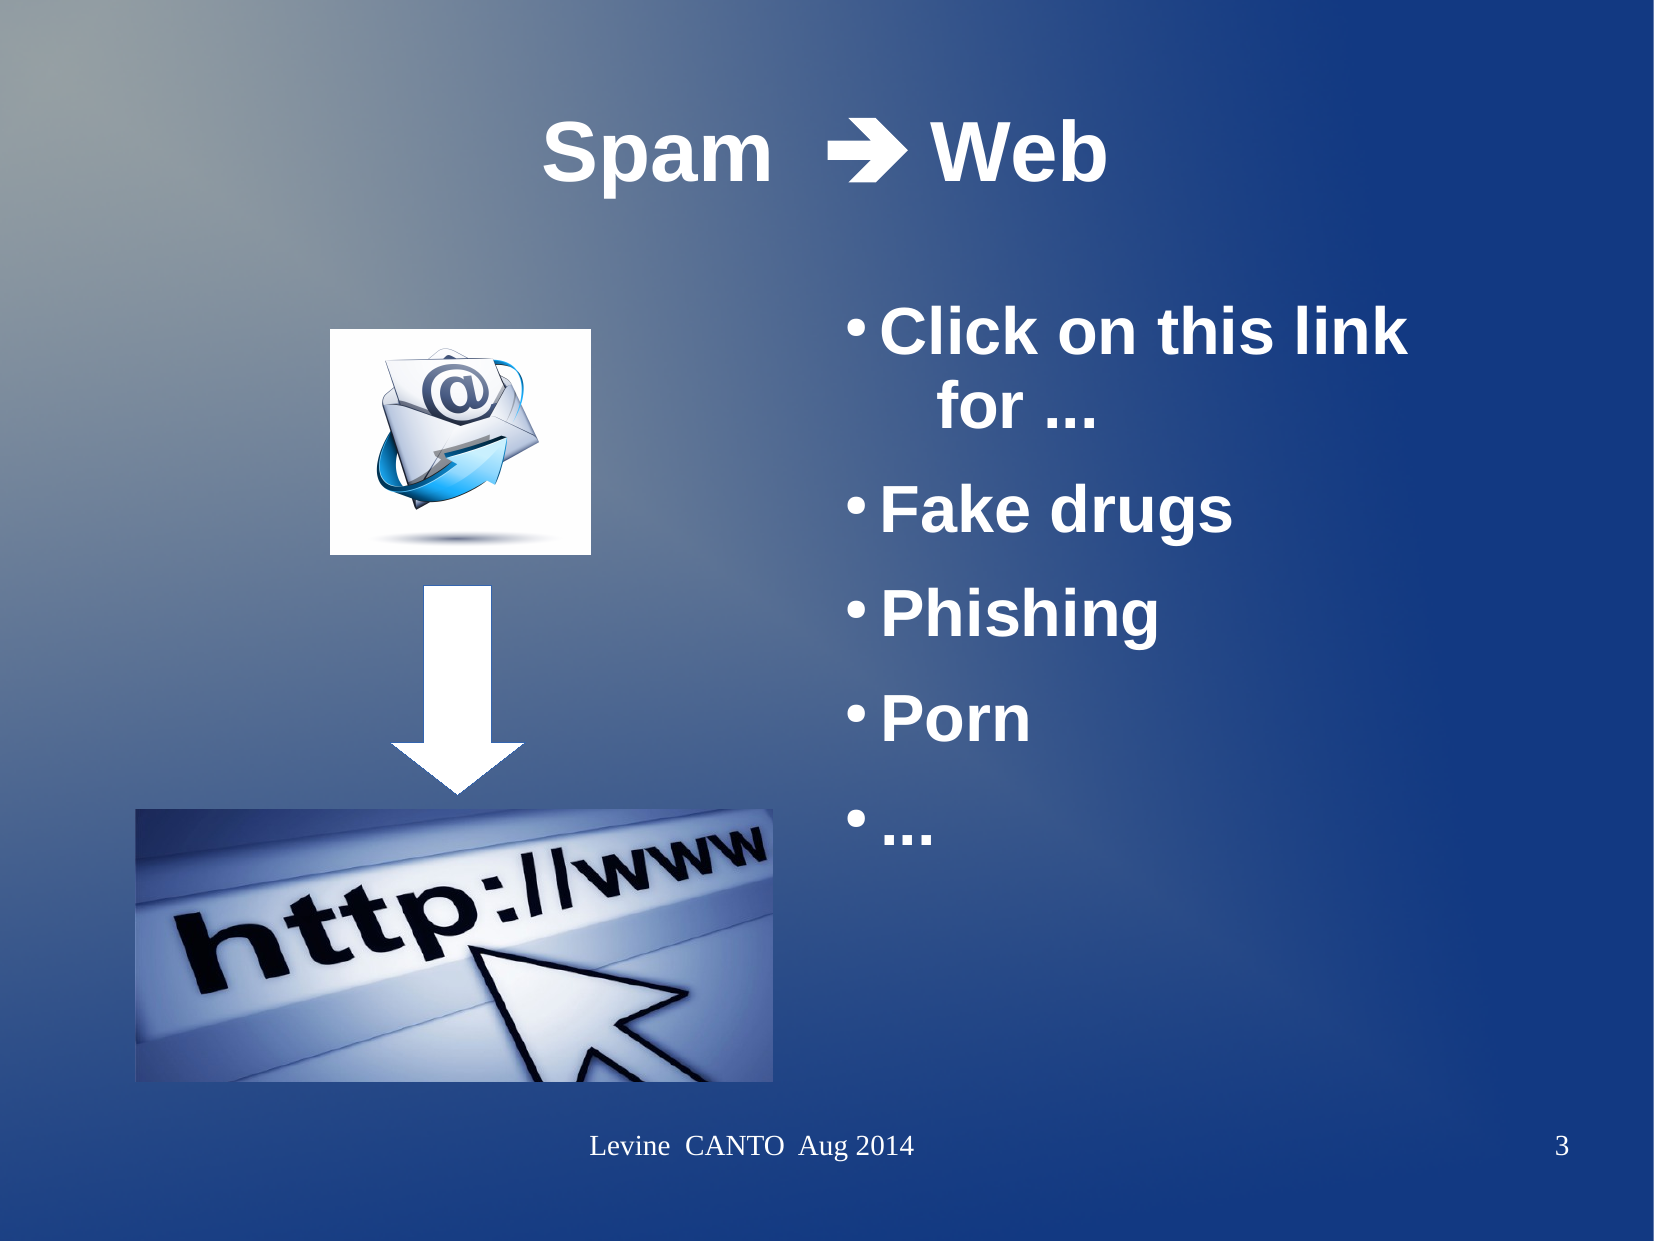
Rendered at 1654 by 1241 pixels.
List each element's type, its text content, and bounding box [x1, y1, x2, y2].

list Click on this link for ... Fake drugs Phishing Porn ... [844, 290, 1570, 1108]
title Spam  Web [82, 49, 1570, 256]
picture [0, 0, 1654, 1241]
text_box [390, 585, 526, 796]
